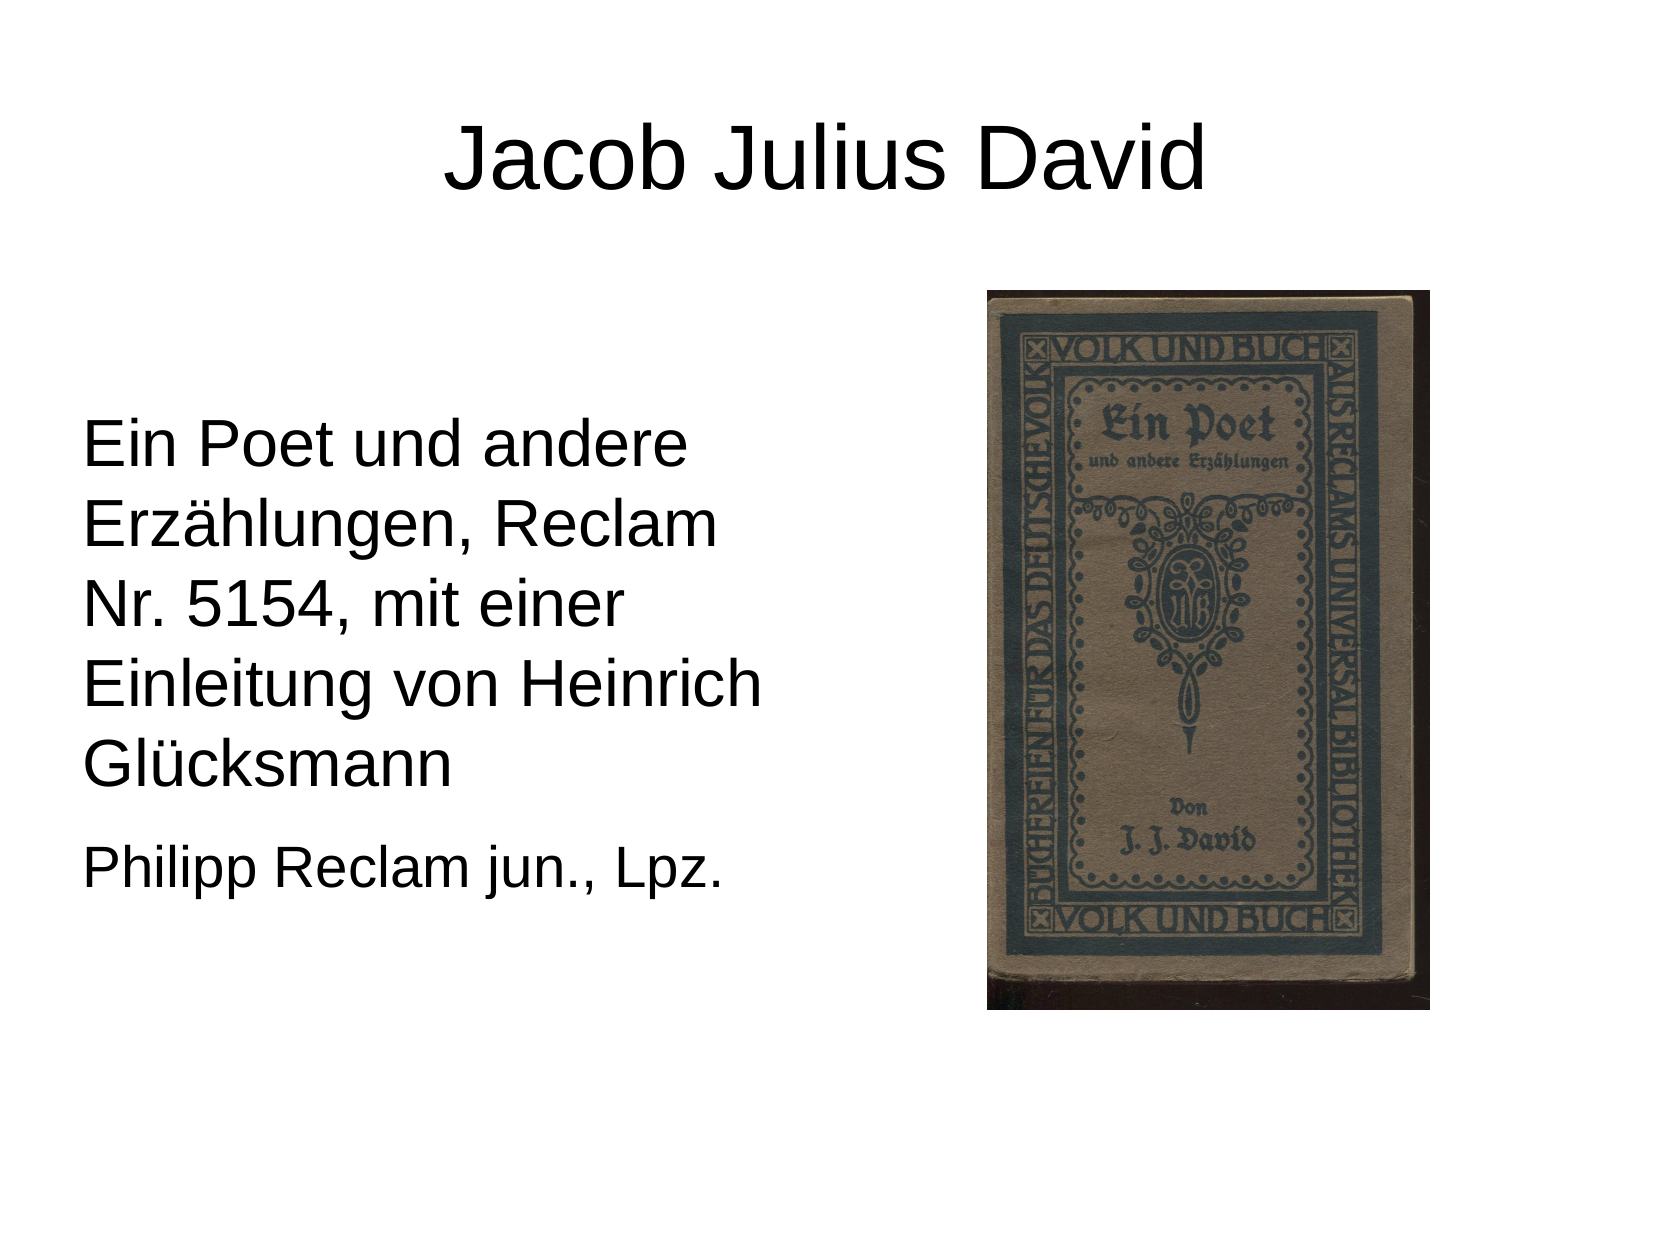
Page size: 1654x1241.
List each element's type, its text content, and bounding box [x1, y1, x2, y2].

picture [987, 290, 1430, 1010]
list Ein Poet und andere Erzählungen, Reclam Nr. 5154, mit einer Einleitung von Heinrich Glücksmann Philipp Reclam jun., Lpz. [82, 290, 809, 1010]
title Jacob Julius David [82, 49, 1571, 257]
